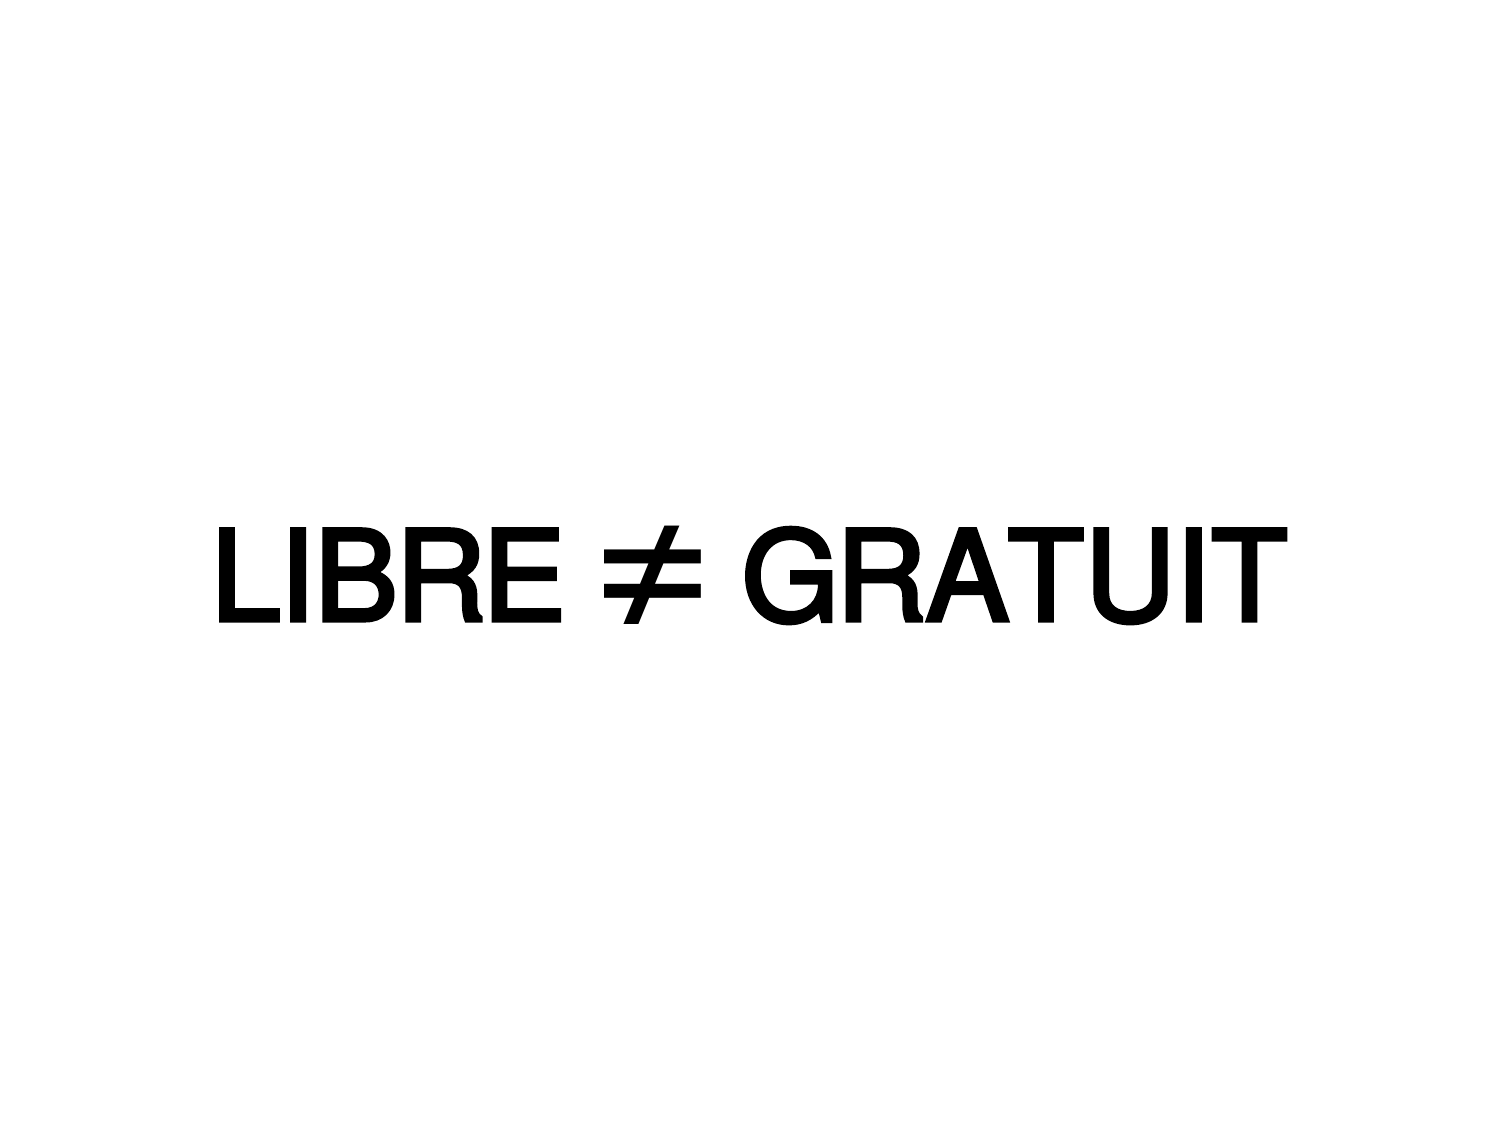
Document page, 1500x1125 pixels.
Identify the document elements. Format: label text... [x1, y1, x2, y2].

text_box LIBRE ≠ GRATUIT [37, 427, 1463, 698]
